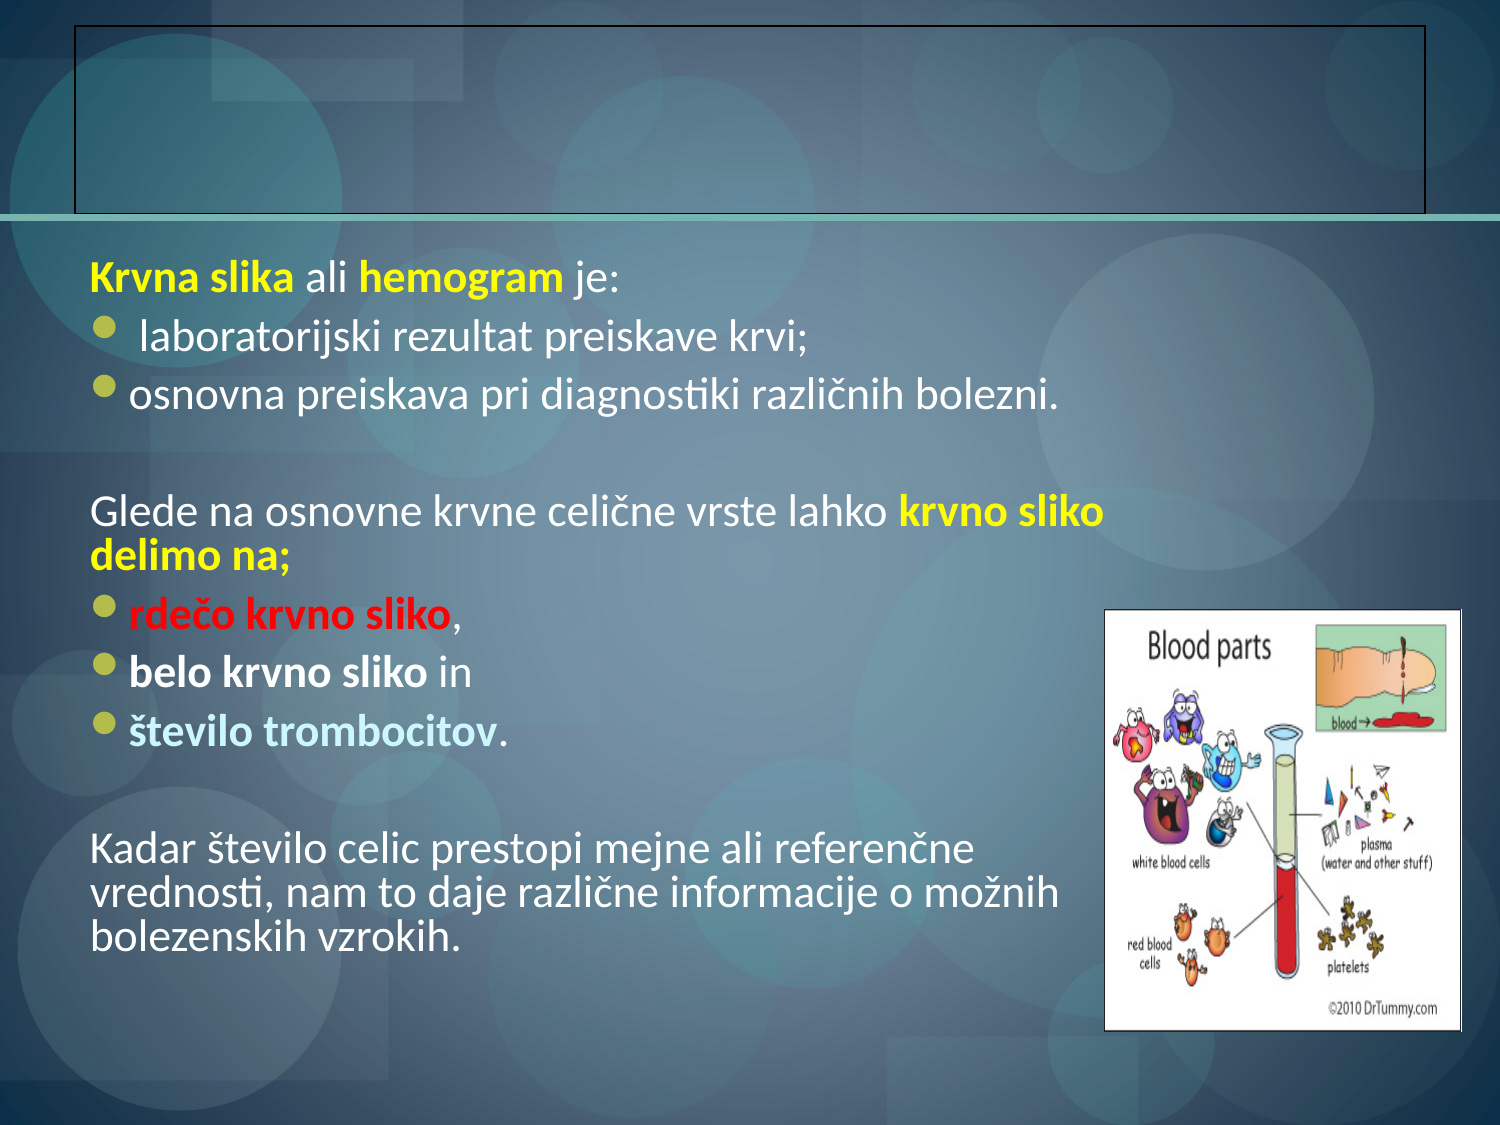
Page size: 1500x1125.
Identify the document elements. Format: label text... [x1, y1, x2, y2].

picture [0, 0, 1500, 1125]
text_box Krvna slika ali hemogram je: laboratorijski rezultat preiskave krvi; osnovna preiskava pri diagnostiki različnih bolezni. Glede na osnovne krvne celične vrste lahko krvno sliko delimo na; rdečo krvno sliko, belo krvno sliko in število trombocitov. Kadar število celic prestopi mejne ali referenčne vrednosti, nam to daje različne informacije o možnih bolezenskih vzrokih. [75, 249, 1140, 1035]
